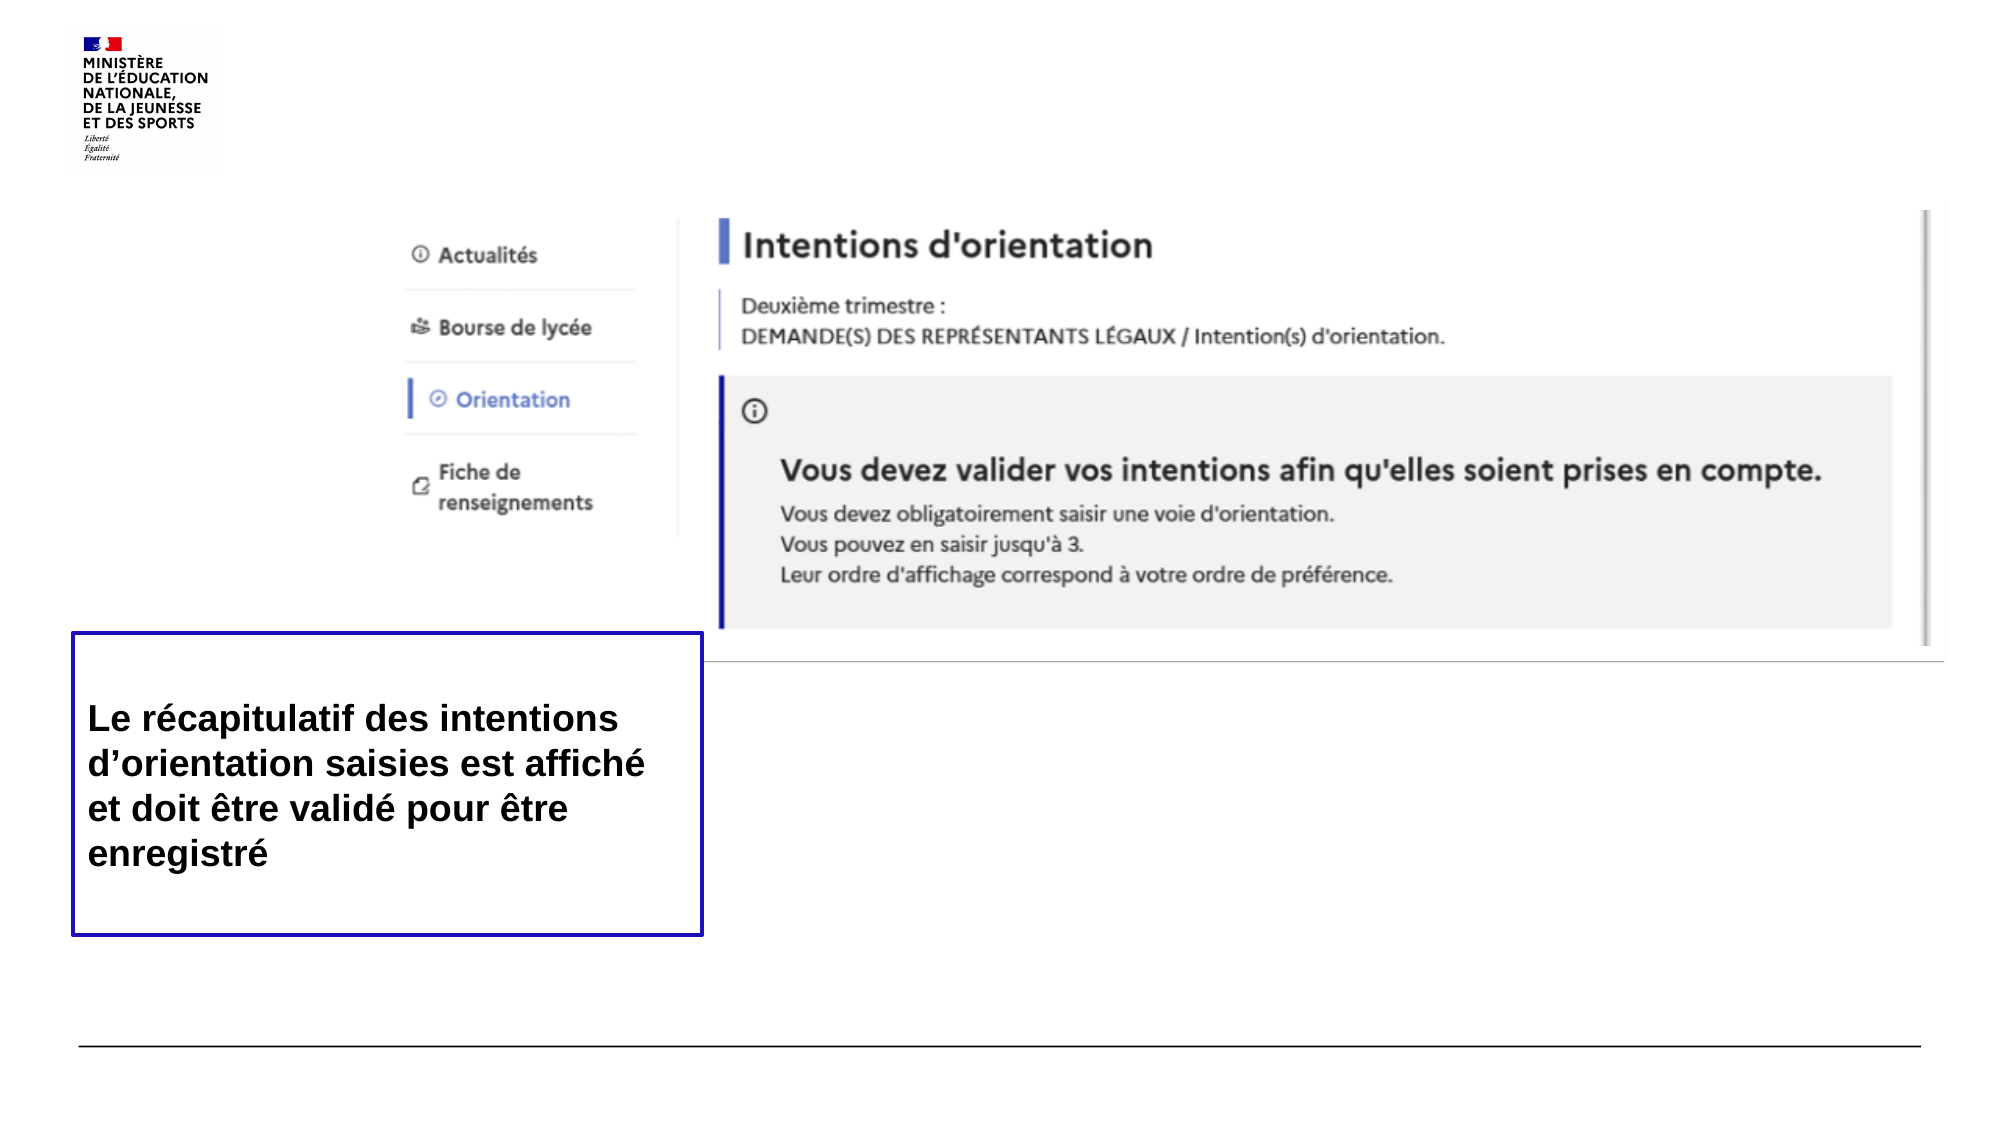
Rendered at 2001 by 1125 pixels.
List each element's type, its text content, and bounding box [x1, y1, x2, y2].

text_box Le récapitulatif des intentions d’orientation saisies est affiché et doit être validé pour être enregistré [72, 632, 703, 935]
picture [403, 210, 1931, 646]
picture [70, 23, 221, 174]
